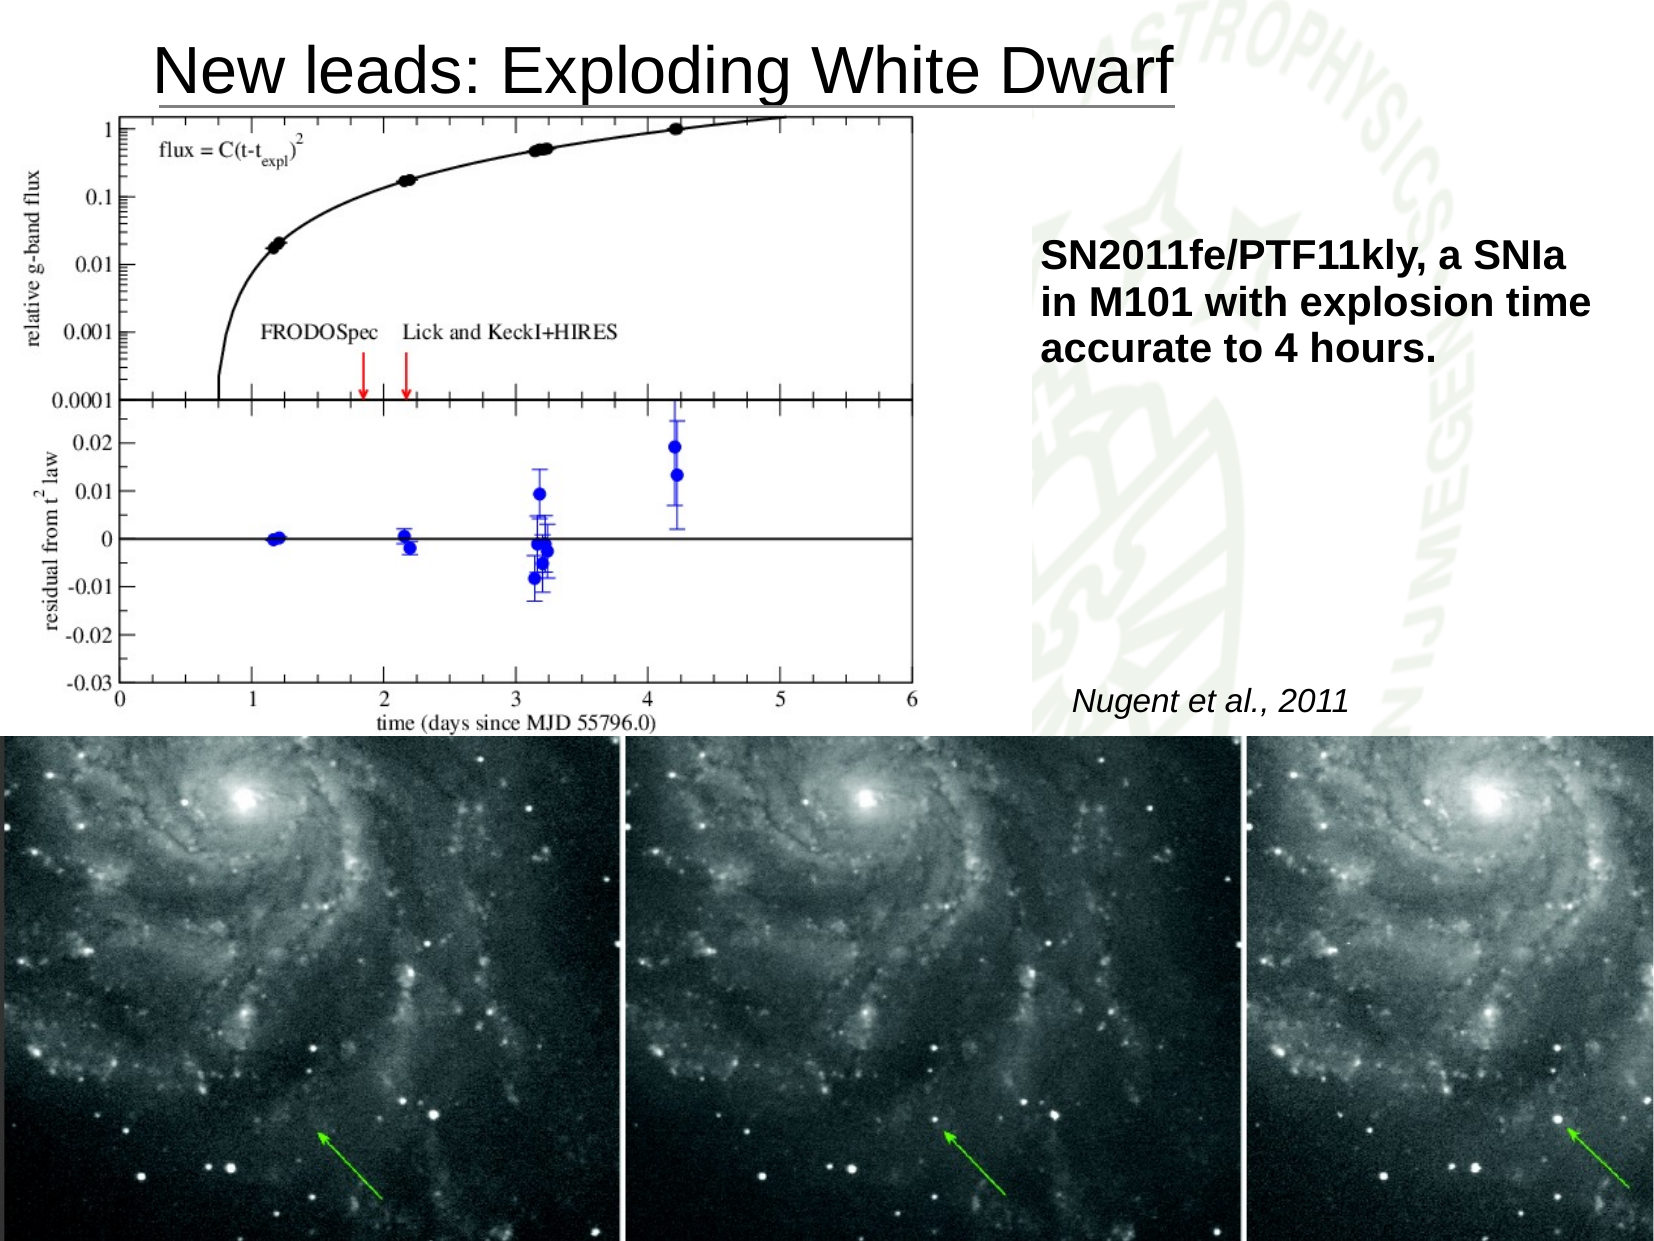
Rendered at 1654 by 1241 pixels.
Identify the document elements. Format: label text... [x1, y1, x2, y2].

text_box Nugent et al., 2011 [1057, 675, 1366, 728]
text_box SN2011fe/PTF11kly, a SNIa in M101 with explosion time accurate to 4 hours. [1025, 224, 1609, 379]
picture [0, 0, 1654, 1241]
text_box New leads: Exploding White Dwarf [23, 23, 1213, 119]
